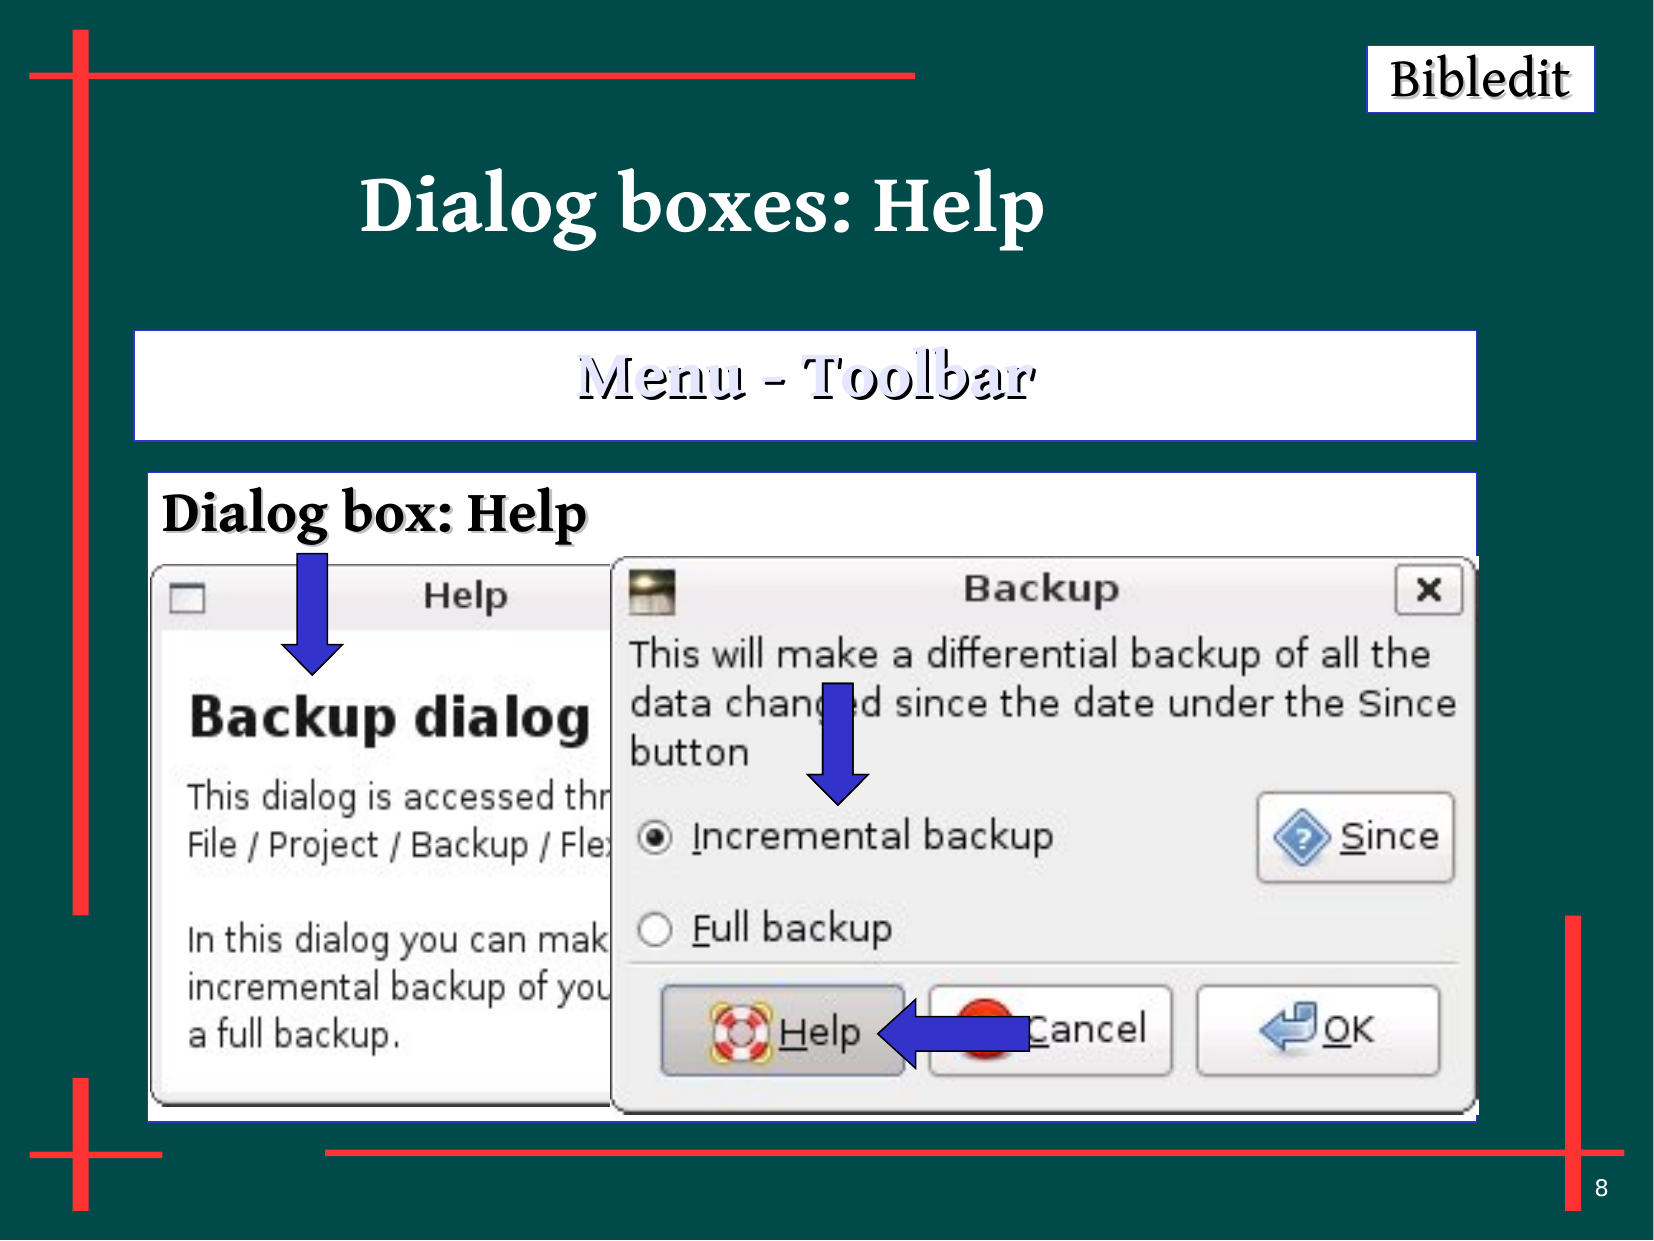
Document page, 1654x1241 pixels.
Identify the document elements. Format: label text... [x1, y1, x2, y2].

picture [150, 556, 1479, 1115]
title Dialog boxes: Help [78, 69, 1329, 345]
text_box [877, 999, 1030, 1069]
text_box [282, 553, 343, 676]
text_box Dialog box: Help [147, 472, 1477, 1123]
text_box Menu - Toolbar [133, 330, 1477, 441]
text_box Bibledit [1367, 45, 1595, 113]
text_box [807, 683, 869, 805]
